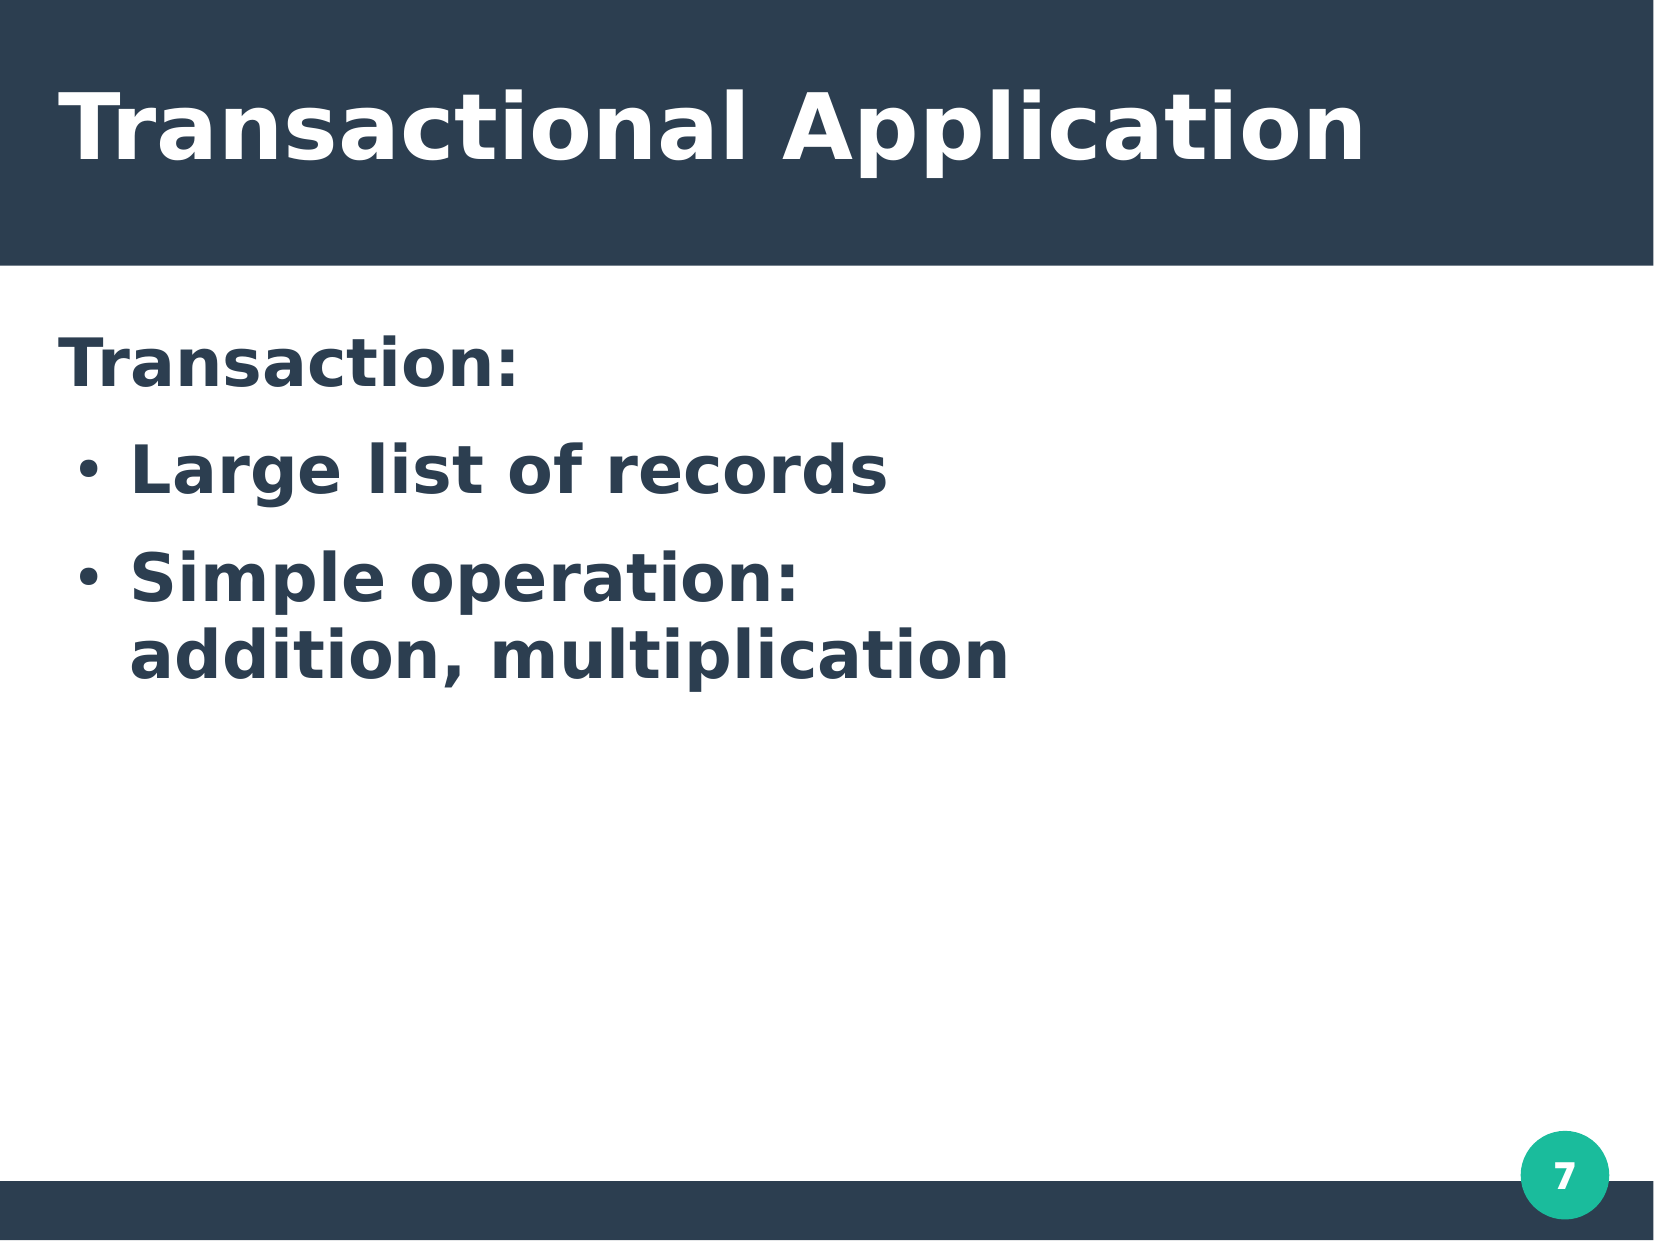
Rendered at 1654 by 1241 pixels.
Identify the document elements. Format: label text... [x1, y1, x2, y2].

title Transactional Application [59, 49, 1595, 207]
list Transaction: Large list of records Simple operation: addition, multiplication [59, 324, 1595, 1152]
